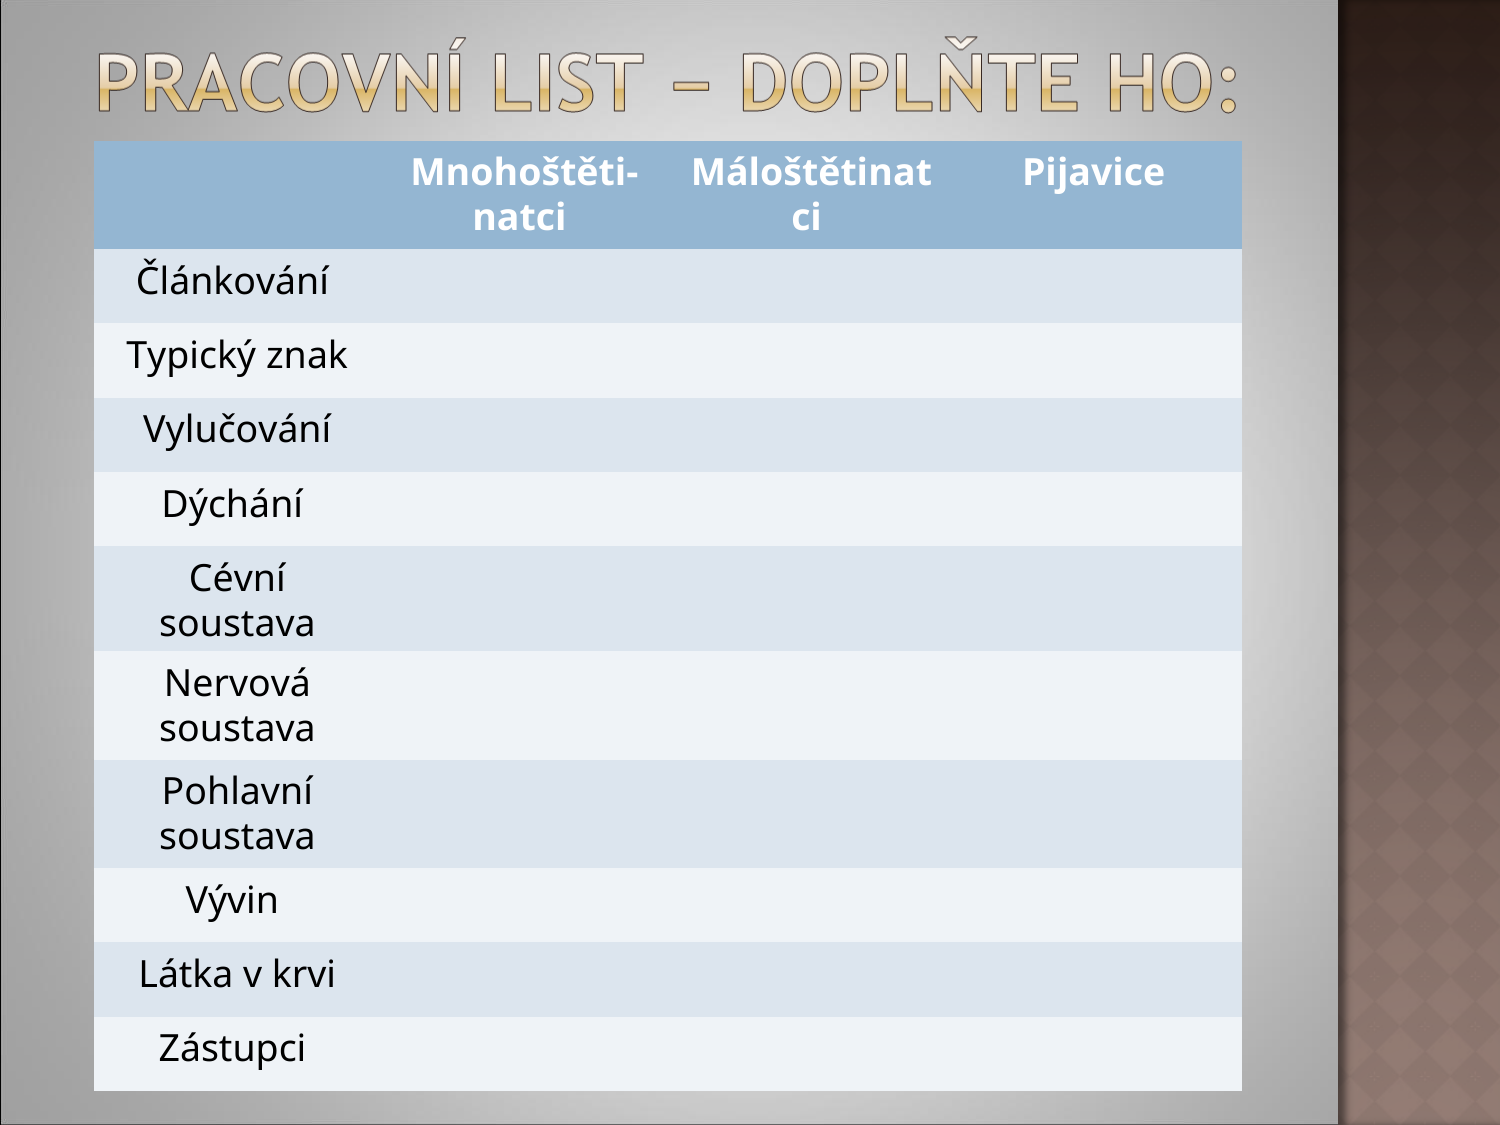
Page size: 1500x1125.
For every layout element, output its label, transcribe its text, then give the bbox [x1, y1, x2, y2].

table_cell [381, 398, 668, 472]
table_cell [381, 323, 668, 398]
table_cell [668, 942, 955, 1017]
table_cell [381, 760, 668, 868]
table_cell Zástupci [94, 1017, 381, 1091]
table_cell [668, 323, 955, 398]
table_cell [955, 868, 1242, 942]
table_cell [381, 472, 668, 546]
table_header Pijavice [955, 141, 1242, 249]
table_cell [955, 398, 1242, 472]
table_header Mnohoštěti-natci [381, 141, 668, 249]
table_cell [955, 472, 1242, 546]
table_cell Látka v krvi [94, 942, 381, 1017]
table_cell [668, 1017, 955, 1091]
table_cell [955, 760, 1242, 868]
table_header [94, 141, 381, 249]
table_cell Nervová soustava [94, 651, 381, 760]
table_cell Vylučování [94, 398, 381, 472]
table_cell [668, 868, 955, 942]
table_cell Typický znak [94, 323, 381, 398]
table_cell [381, 651, 668, 760]
text_box [46, 0, 1293, 130]
table_cell [955, 942, 1242, 1017]
table_cell Pohlavní soustava [94, 760, 381, 868]
table_cell [381, 1017, 668, 1091]
table_cell [381, 942, 668, 1017]
table_cell [955, 546, 1242, 651]
table_cell [381, 546, 668, 651]
table_cell Vývin [94, 868, 381, 942]
table_cell [668, 651, 955, 760]
table_header Máloštětinatci [668, 141, 955, 249]
table_cell [381, 249, 668, 323]
table_cell [381, 868, 668, 942]
table_cell [668, 760, 955, 868]
table_cell [955, 1017, 1242, 1091]
table_cell Dýchání [94, 472, 381, 546]
table_cell [668, 472, 955, 546]
table_cell [955, 651, 1242, 760]
table_cell Cévní soustava [94, 546, 381, 651]
picture [0, 0, 1500, 1125]
table_cell [668, 249, 955, 323]
table_cell [668, 398, 955, 472]
table_cell [955, 323, 1242, 398]
table_cell Článkování [94, 249, 381, 323]
table_cell [668, 546, 955, 651]
table_cell [955, 249, 1242, 323]
